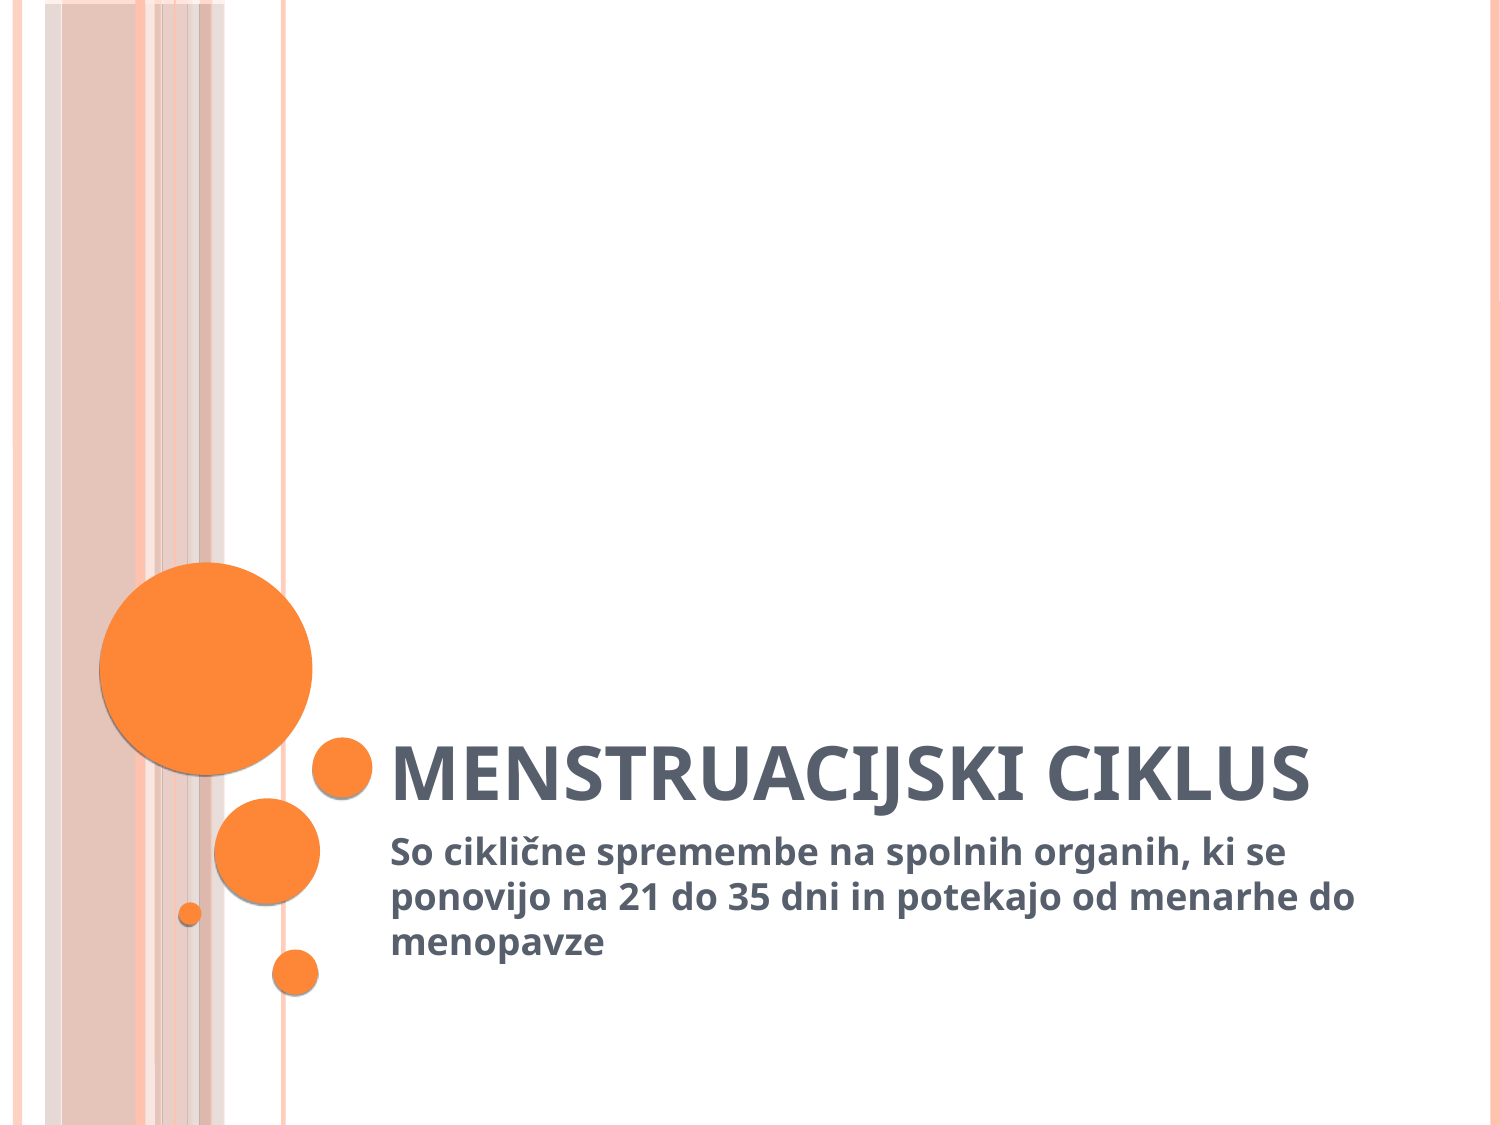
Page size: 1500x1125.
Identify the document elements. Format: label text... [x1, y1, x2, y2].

title MENSTRUACIJSKI CIKLUS [375, 512, 1388, 820]
subtitle So ciklične spremembe na spolnih organih, ki se ponovijo na 21 do 35 dni in potekajo od menarhe do menopavze [375, 820, 1388, 1046]
